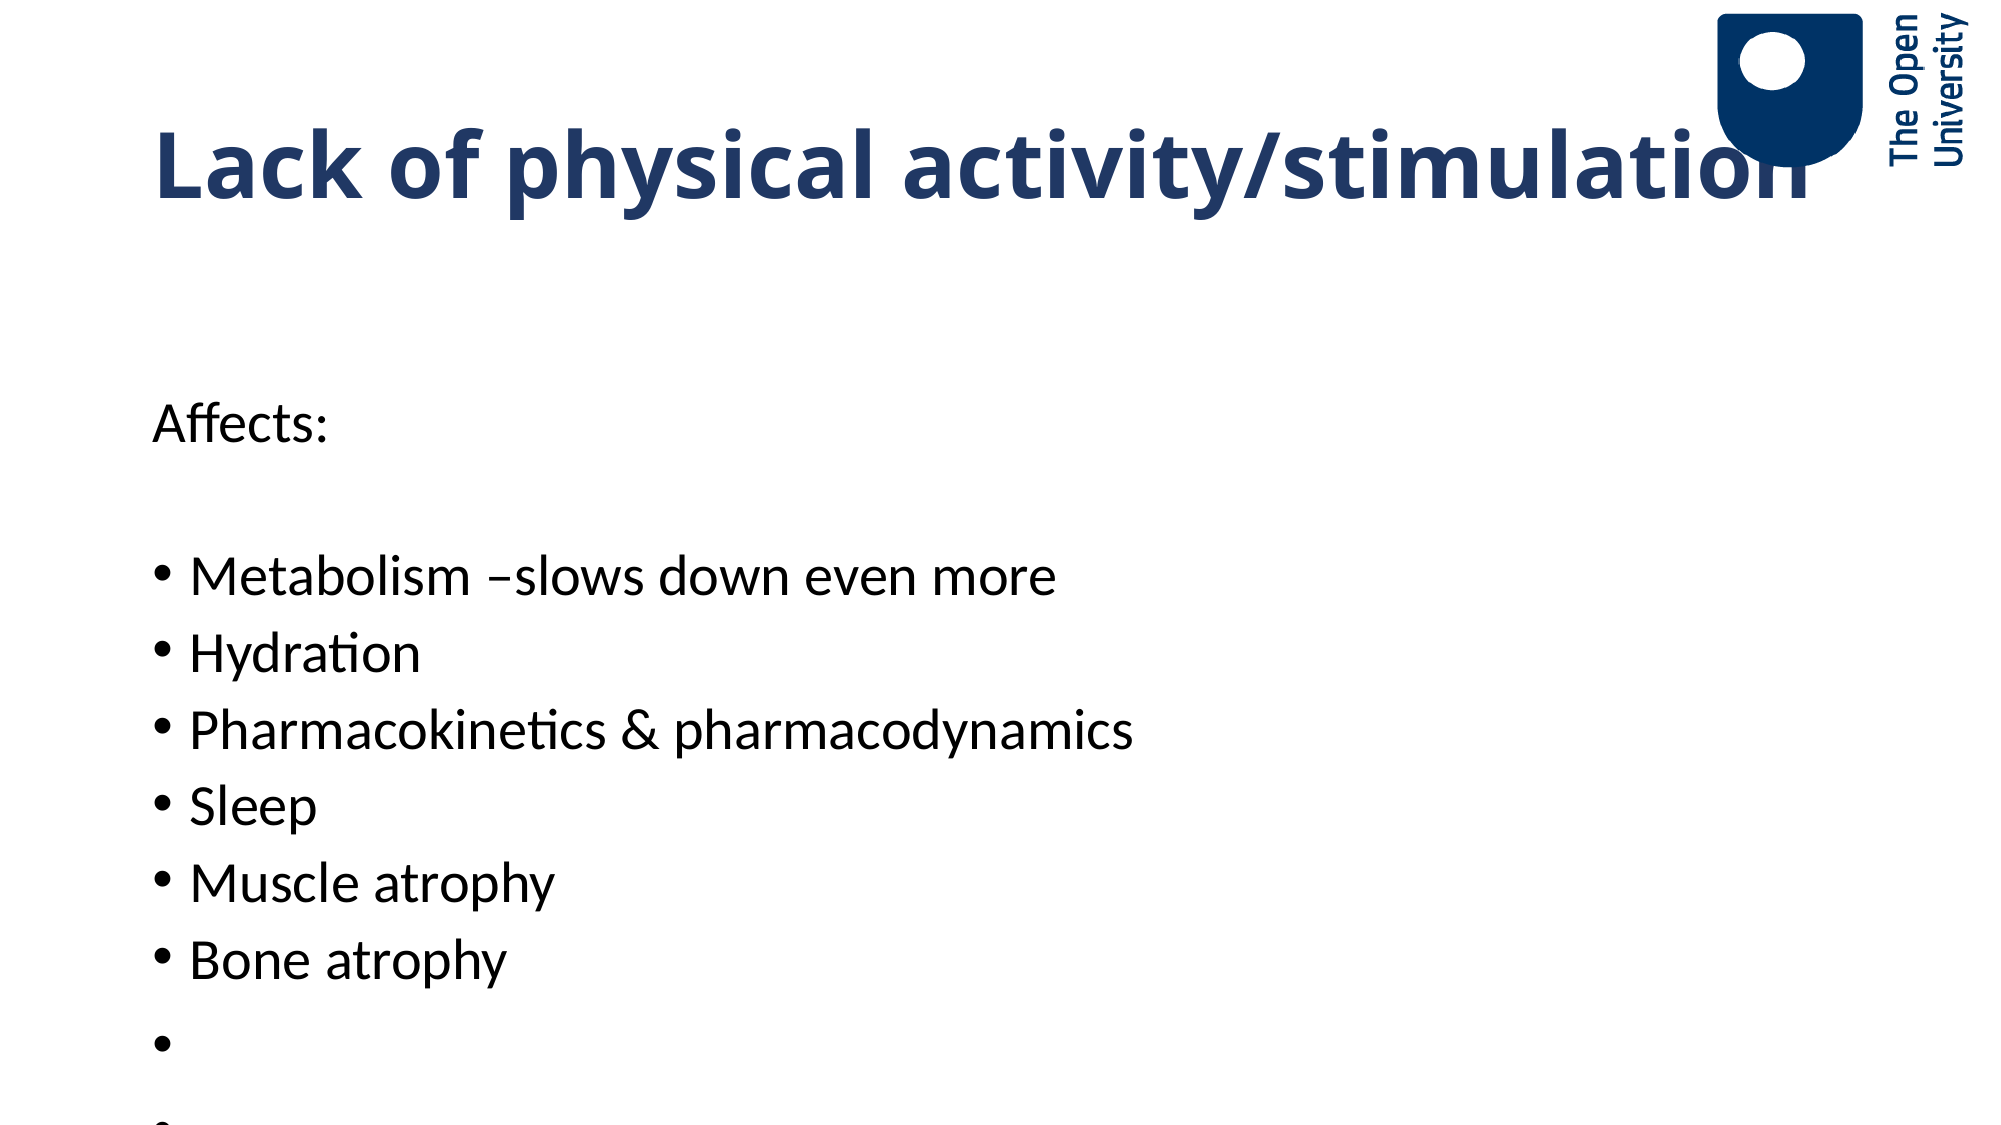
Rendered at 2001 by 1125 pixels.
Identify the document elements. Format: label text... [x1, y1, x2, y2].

list Affects: Metabolism –slows down even more Hydration Pharmacokinetics & pharmacodynamics Sleep Muscle atrophy Bone atrophy [137, 299, 1863, 1014]
title Lack of physical activity/stimulation [137, 59, 1863, 278]
picture [1716, 10, 1971, 170]
